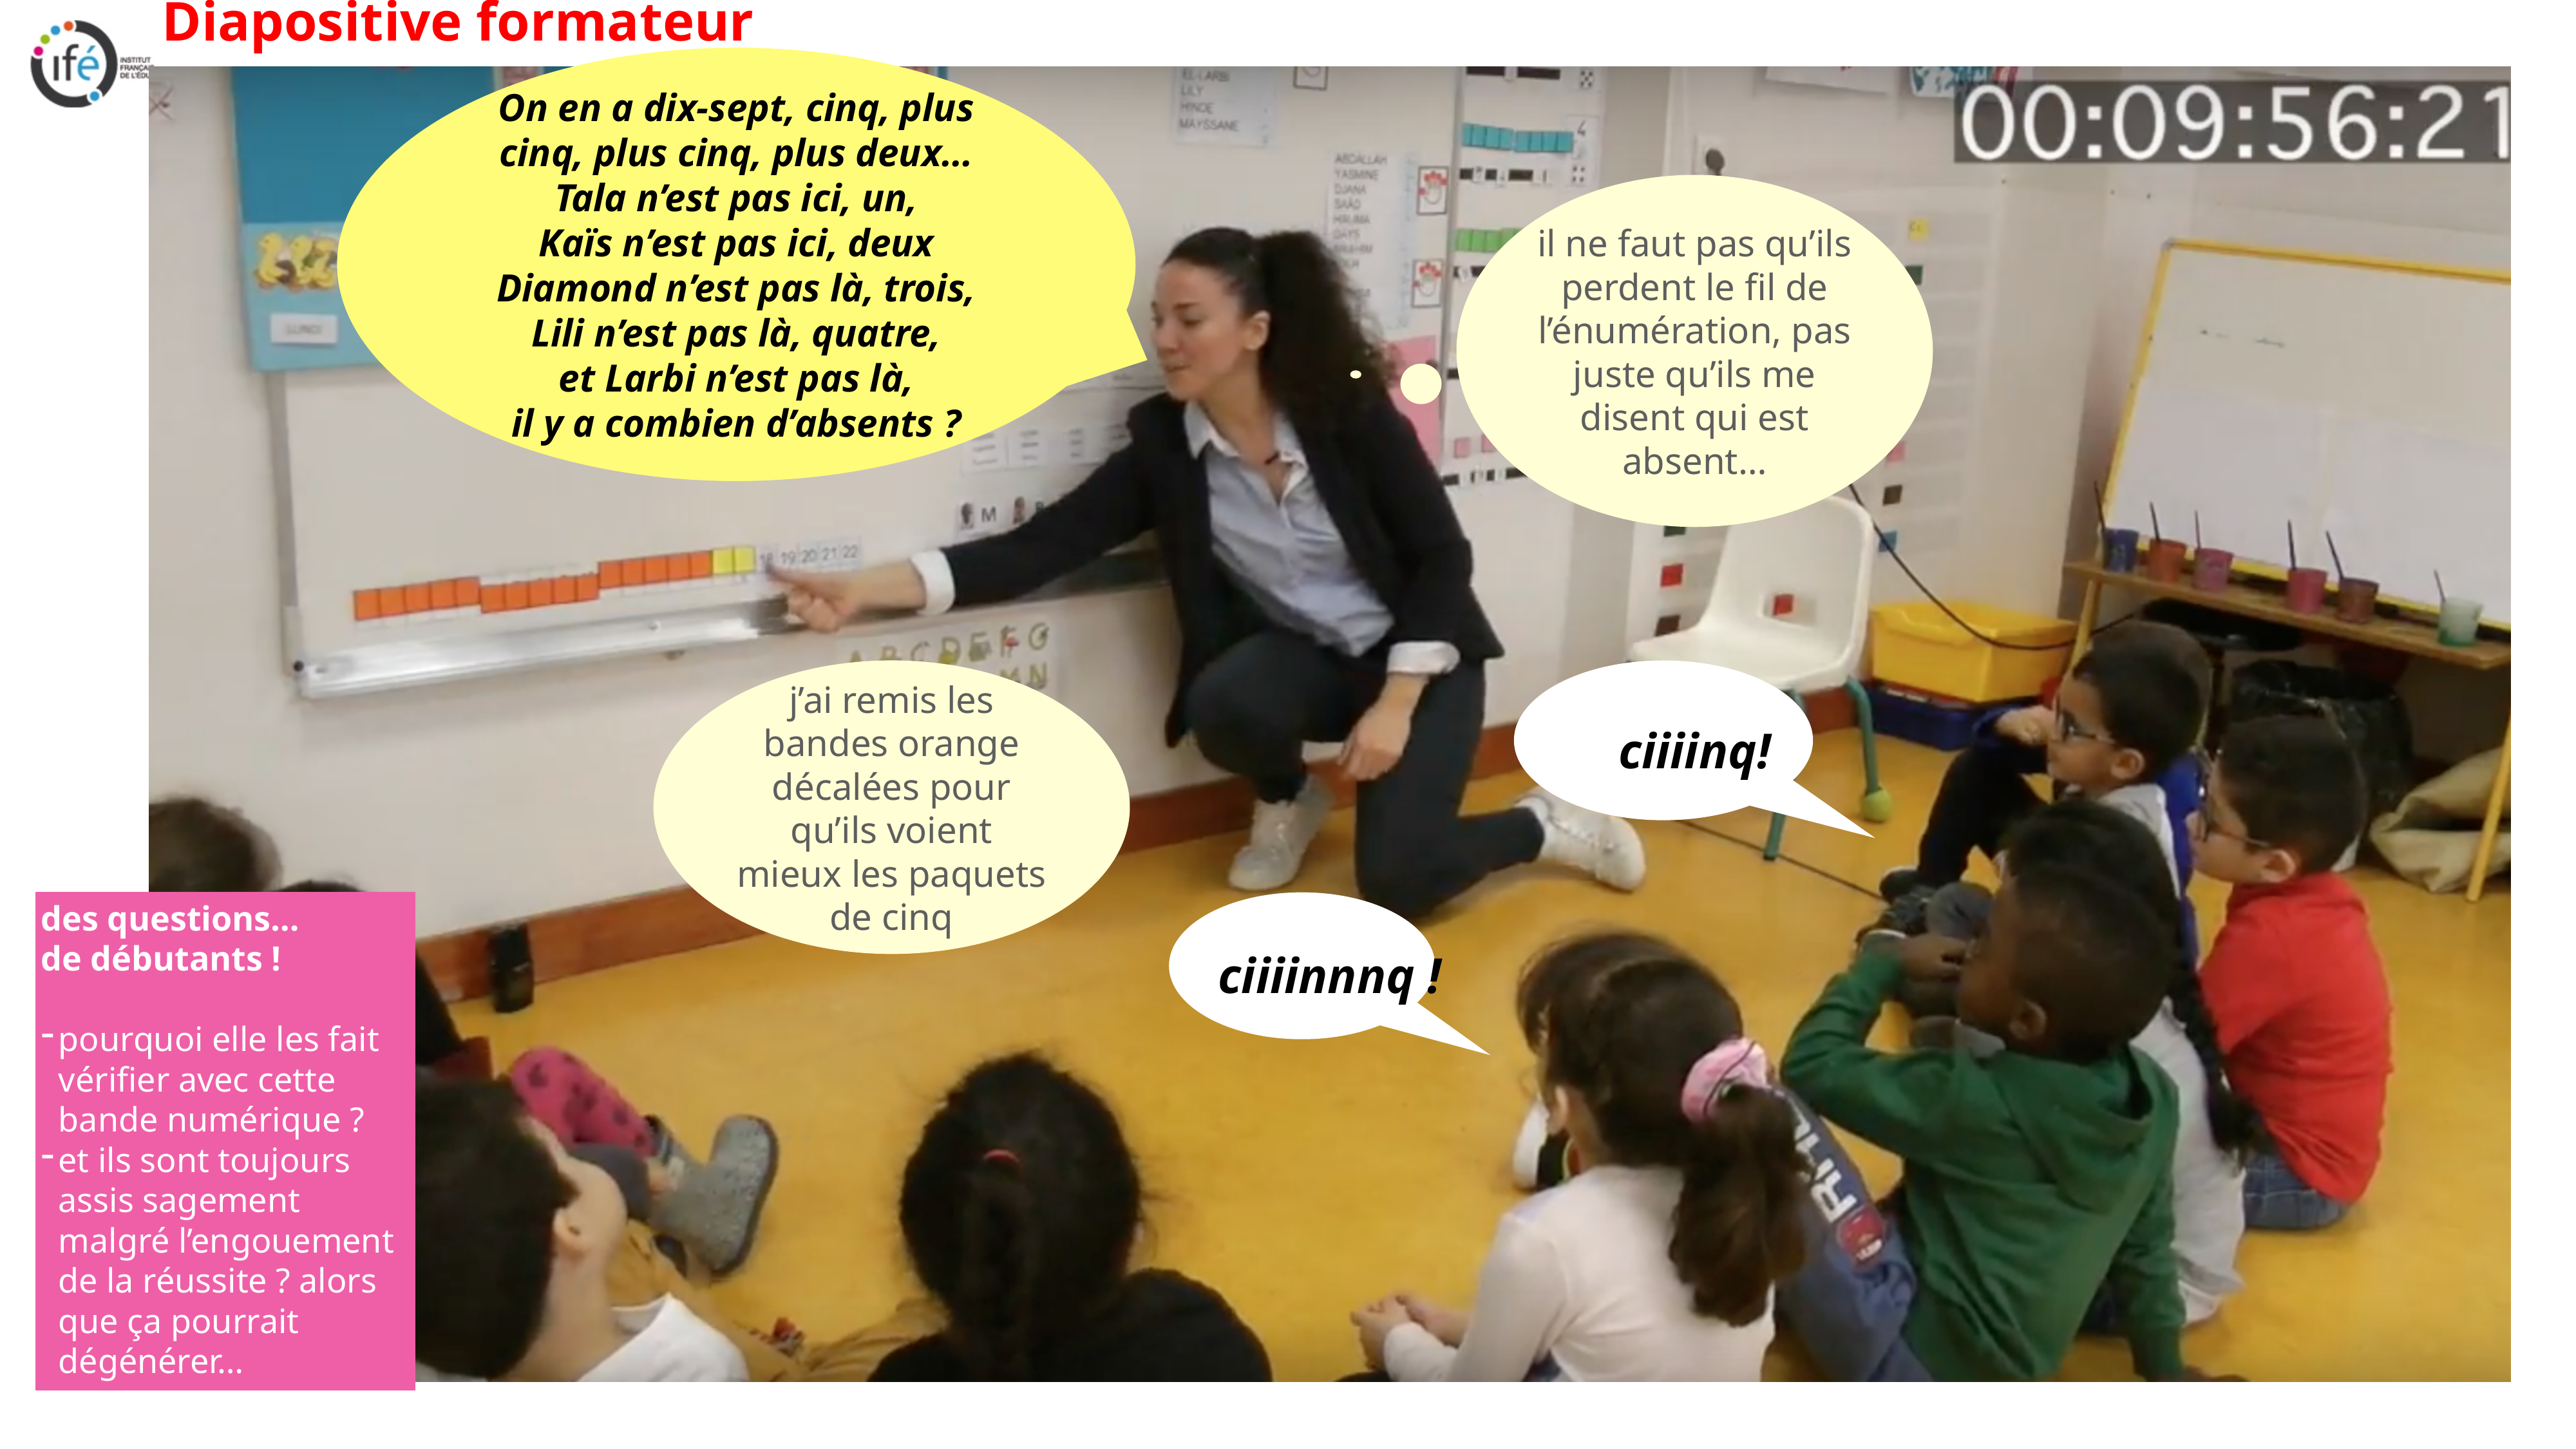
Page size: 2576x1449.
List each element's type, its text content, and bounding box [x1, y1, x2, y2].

text_box des questions… de débutants ! pourquoi elle les fait vérifier avec cette bande numérique ? et ils sont toujours assis sagement malgré l’engouement de la réussite ? alors que ça pourrait dégénérer… [35, 891, 415, 1391]
text_box ciiiinq! [1513, 660, 1876, 838]
text_box ciiiinnnq ! [1169, 892, 1491, 1056]
text_box il ne faut pas qu’ils perdent le fil de l’énumération, pas juste qu’ils me disent qui est absent… [1456, 175, 1933, 527]
text_box On en a dix-sept, cinq, plus cinq, plus cinq, plus deux… Tala n’est pas ici, un, Kaïs n’est pas ici, deux Diamond n’est pas là, trois, Lili n’est pas là, quatre, et Larbi n’est pas là, il y a combien d’absents ? [337, 48, 1148, 481]
text_box j’ai remis les bandes orange décalées pour qu’ils voient mieux les paquets de cinq [653, 660, 1130, 954]
picture [30, 19, 2511, 1382]
text_box [1350, 370, 1361, 379]
text_box [1400, 363, 1442, 404]
text_box Diapositive formateur [156, 0, 760, 57]
